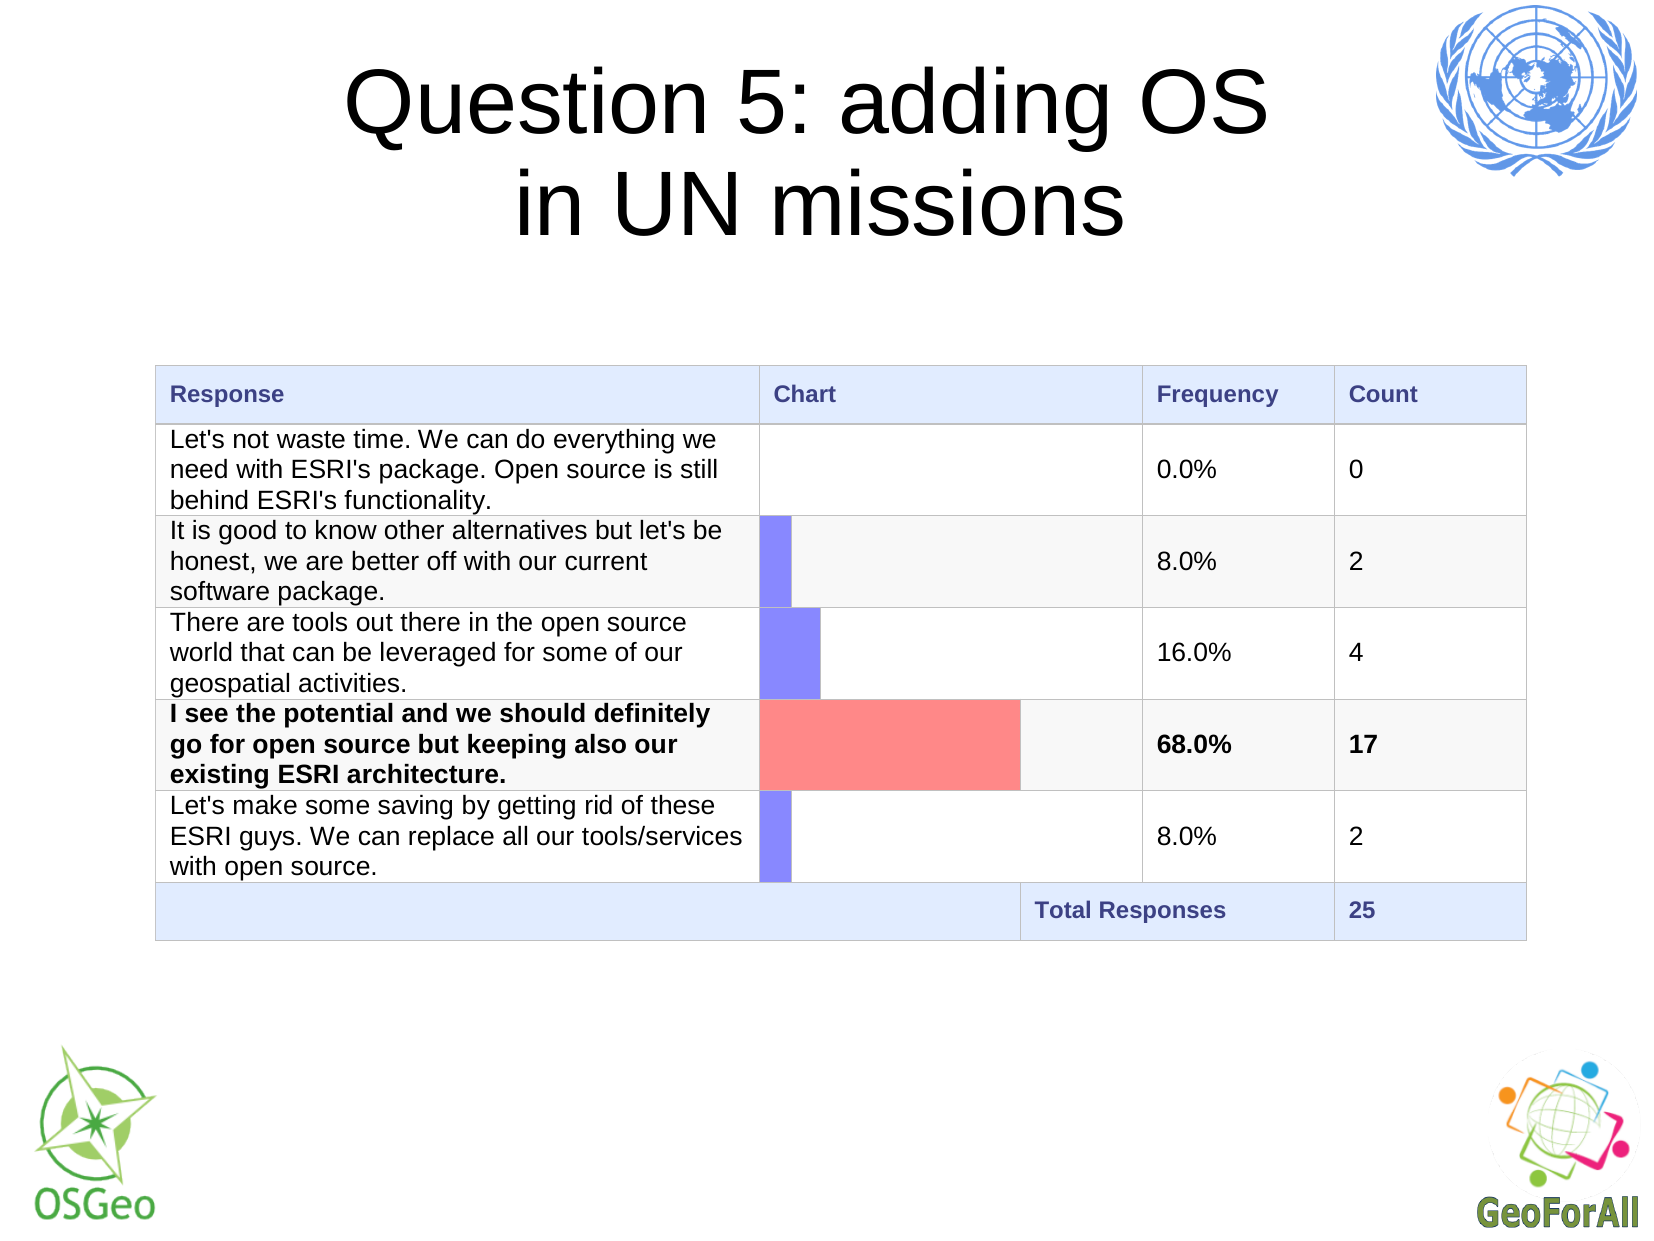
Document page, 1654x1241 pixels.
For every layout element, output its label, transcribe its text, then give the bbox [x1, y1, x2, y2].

picture [1416, 5, 1654, 180]
picture [6, 1043, 184, 1221]
chart [155, 365, 1622, 979]
picture [1437, 1048, 1654, 1241]
title Question 5: adding OS in UN missions [35, 49, 1607, 257]
